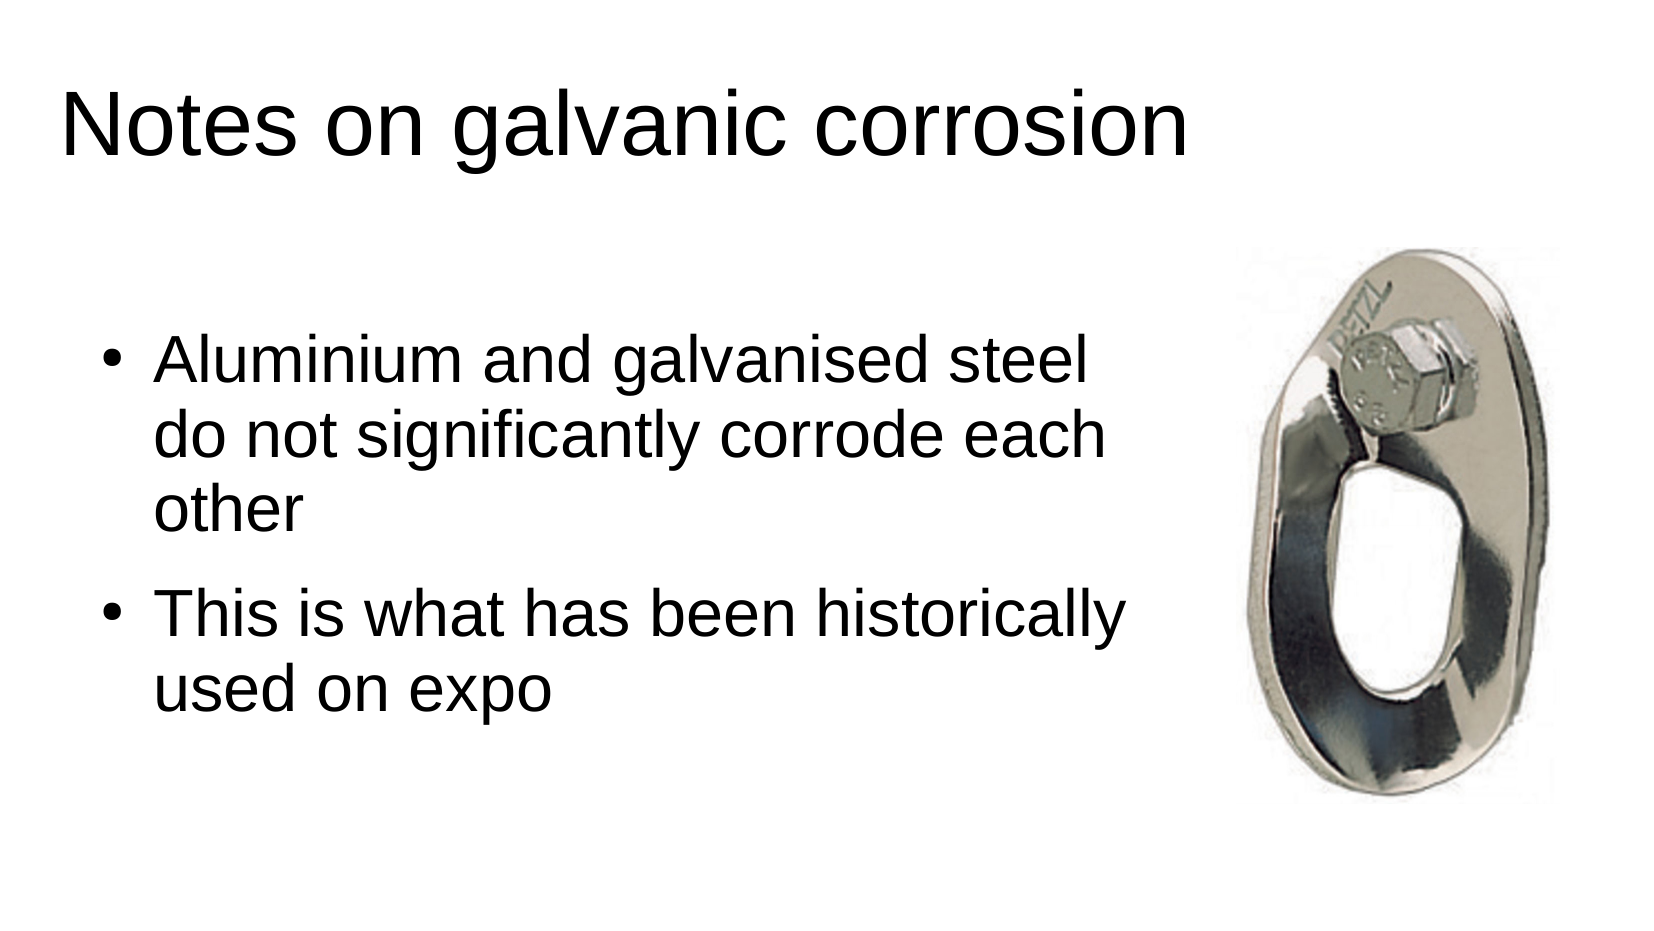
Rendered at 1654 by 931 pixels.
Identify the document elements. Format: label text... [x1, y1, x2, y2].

list Aluminium and galvanised steel do not significantly corrode each other This is what has been historically used on expo [82, 217, 1170, 875]
title Notes on galvanic corrosion [59, 45, 1193, 201]
picture [1236, 247, 1560, 804]
